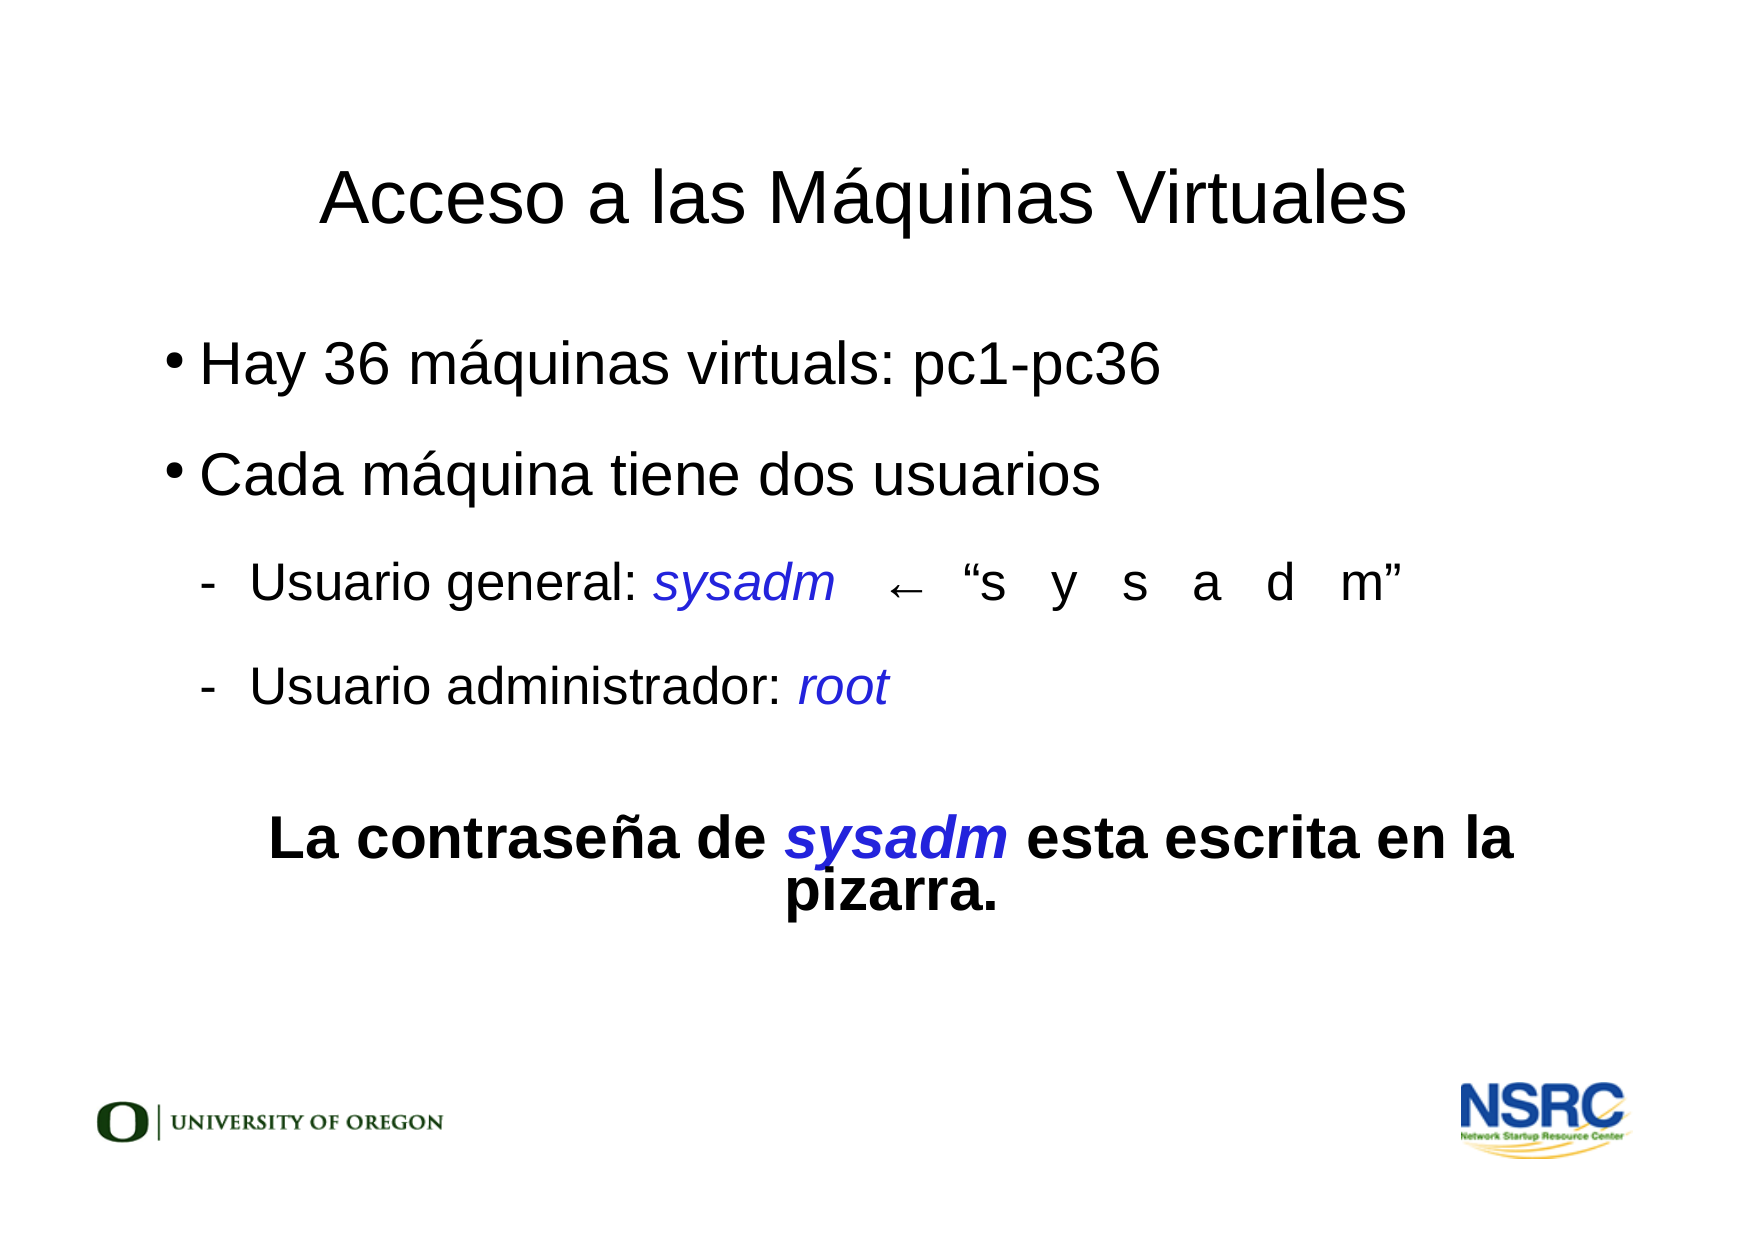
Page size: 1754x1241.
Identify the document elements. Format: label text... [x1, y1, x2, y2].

picture [95, 1100, 445, 1144]
list Hay 36 máquinas virtuals: pc1-pc36 Cada máquina tiene dos usuarios Usuario general: sysadm ← “s y s a d m” Usuario administrador: root La contraseña de sysadm esta escrita en la pizarra. [149, 336, 1636, 1064]
picture [1461, 1082, 1633, 1159]
title Acceso a las Máquinas Virtuales [139, 103, 1590, 291]
